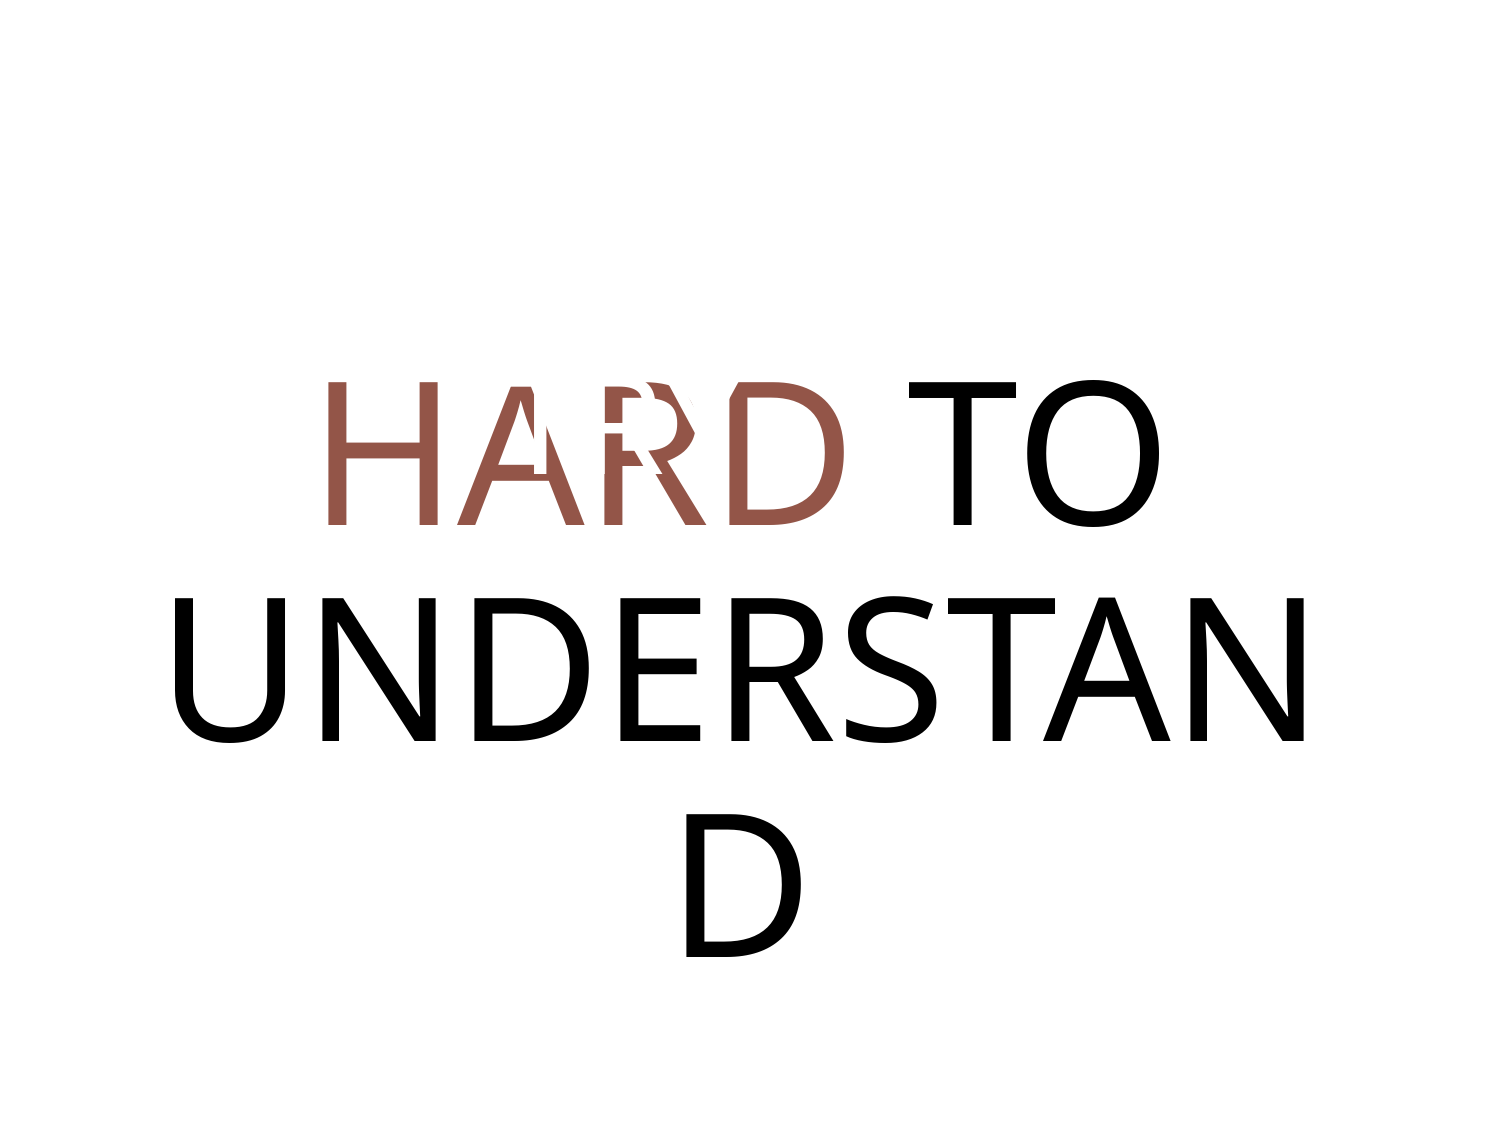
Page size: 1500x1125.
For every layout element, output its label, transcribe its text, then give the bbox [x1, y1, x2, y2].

text_box TRY [487, 329, 741, 512]
title HARD TO UNDERSTAND [103, 345, 1379, 738]
